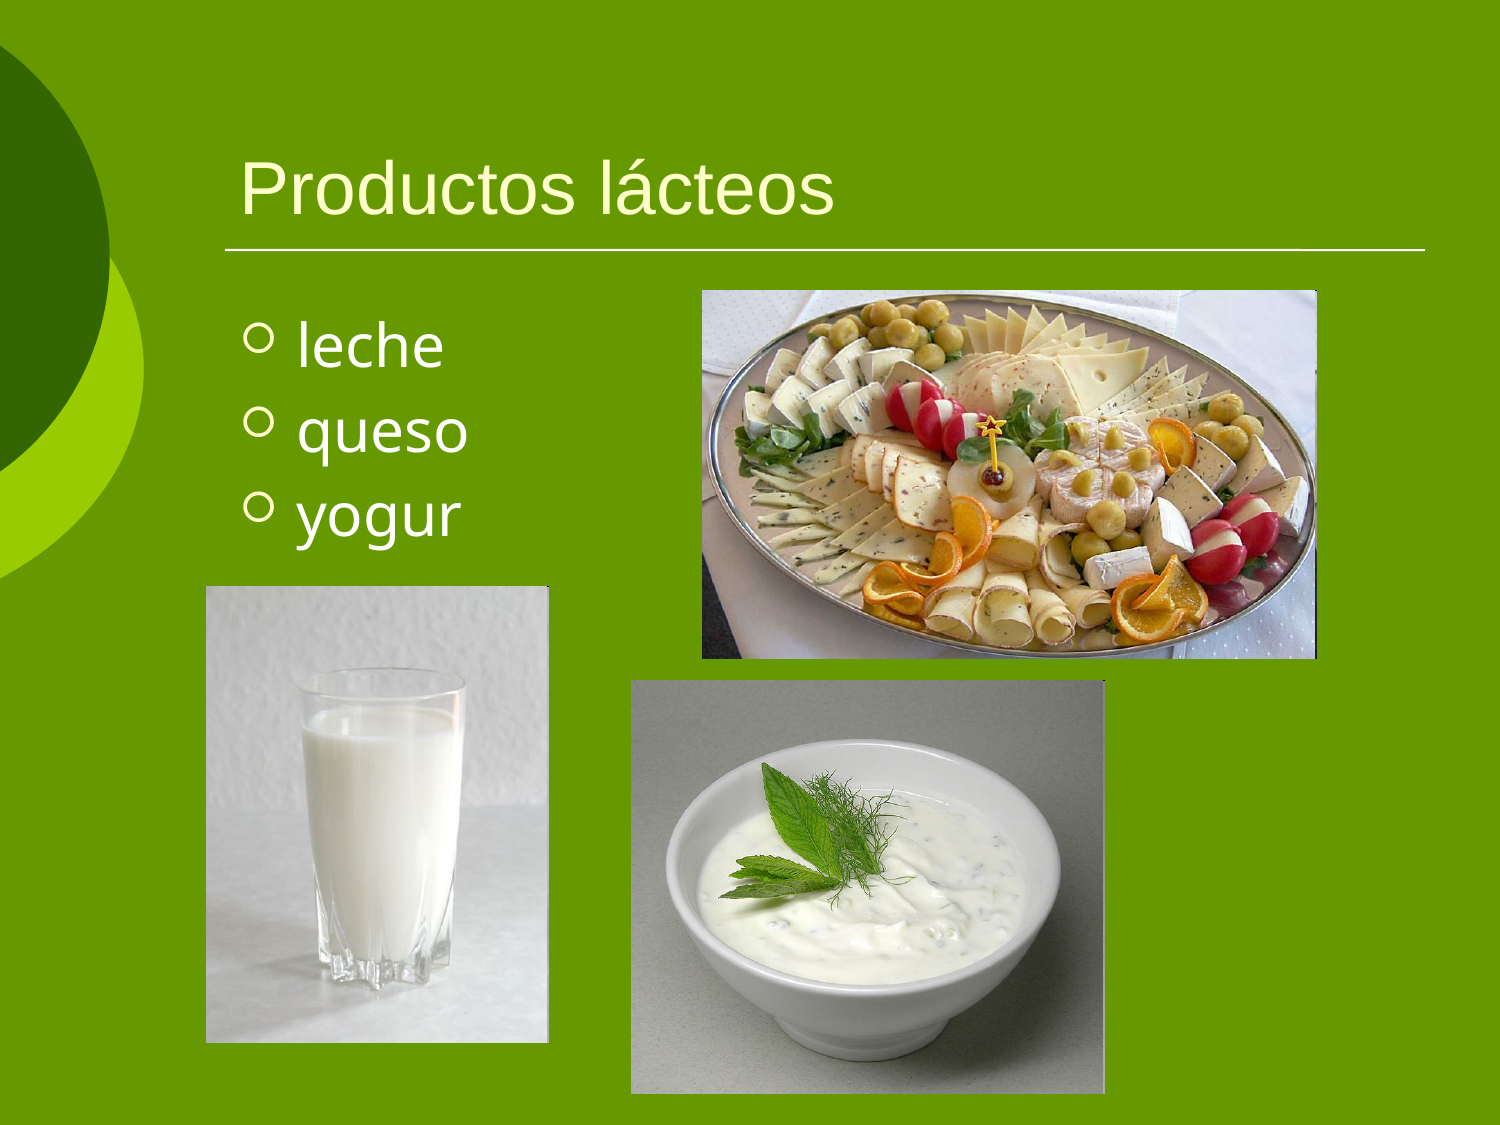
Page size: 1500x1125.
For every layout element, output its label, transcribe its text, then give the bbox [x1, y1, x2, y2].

title Productos lácteos [224, 49, 1425, 237]
picture [206, 586, 549, 1043]
picture [702, 290, 1317, 659]
picture [631, 680, 1105, 1094]
list leche queso yogur [224, 299, 1425, 975]
